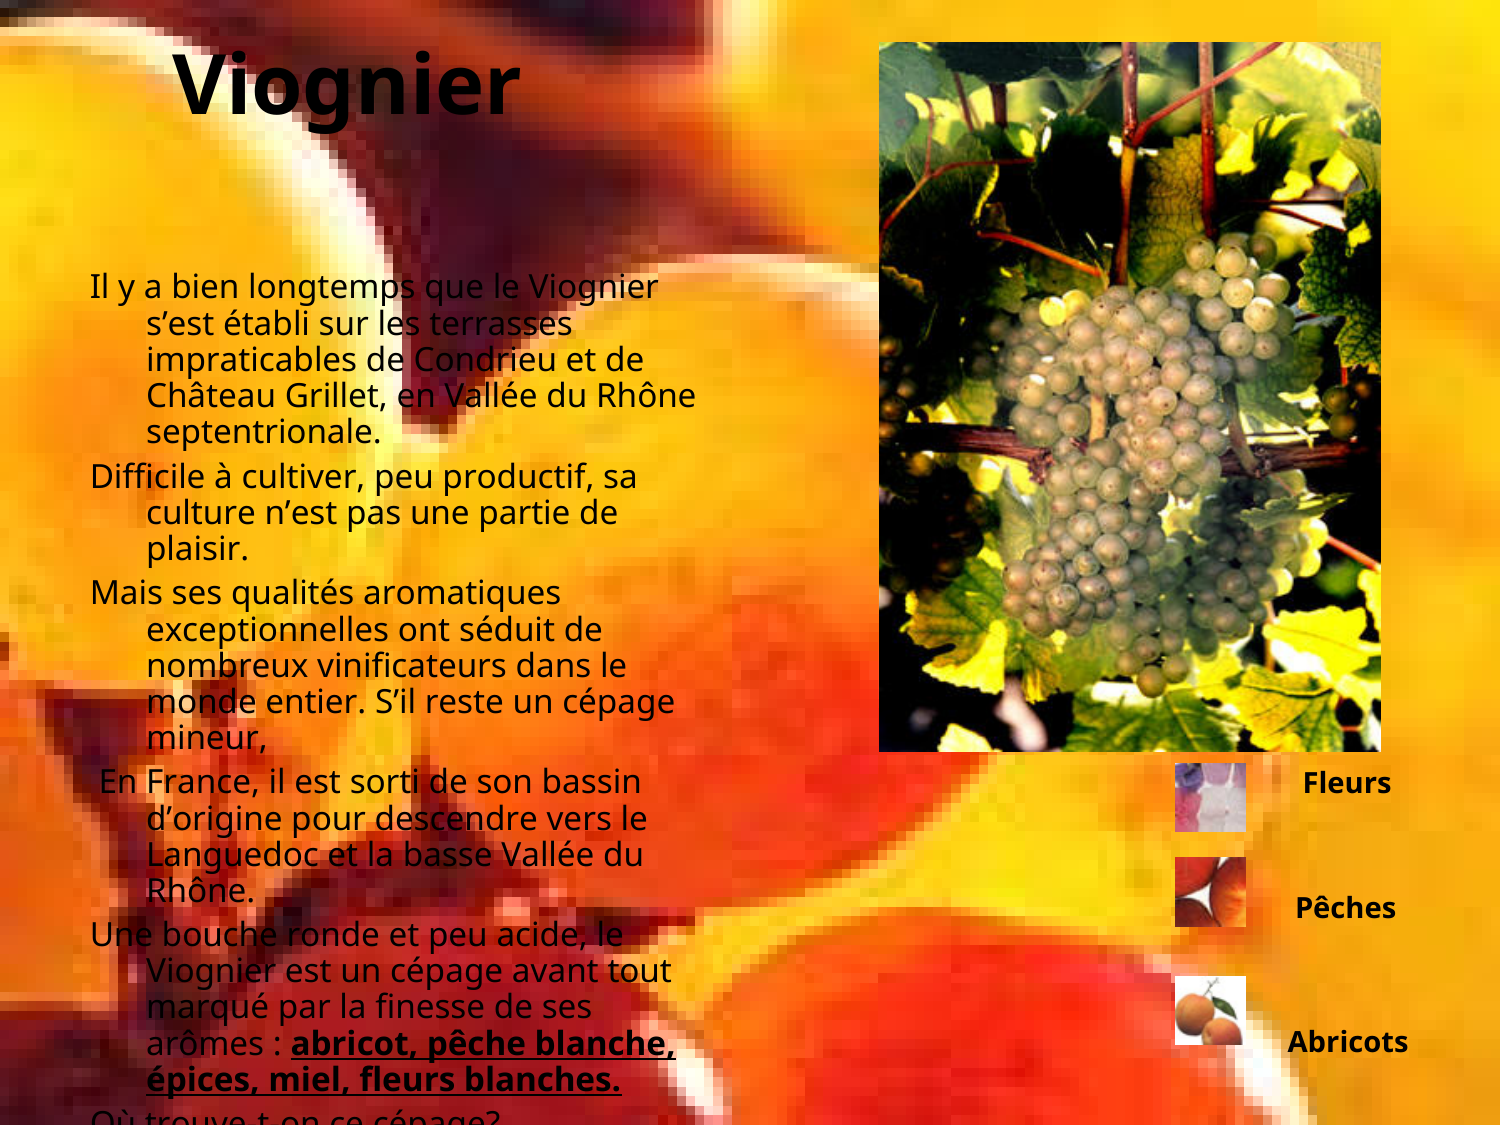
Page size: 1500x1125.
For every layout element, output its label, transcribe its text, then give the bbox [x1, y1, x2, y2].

picture [285, 1119, 295, 1125]
picture [232, 1119, 241, 1124]
text_box Abricots [1257, 990, 1449, 1093]
picture [0, 0, 1500, 1125]
picture [393, 1119, 402, 1124]
picture [451, 1119, 461, 1125]
title Viognier [75, 34, 621, 244]
picture [472, 1119, 481, 1124]
picture [350, 1119, 359, 1124]
picture [94, 1114, 110, 1125]
text_box Pêches [1257, 865, 1449, 990]
list Il y a bien longtemps que le Viognier s’est établi sur les terrasses impraticables de Condrieu et de Château Grillet, en Vallée du Rhône septentrionale. Difficile à cultiver, peu productif, sa culture n’est pas une partie de plaisir. Mais ses qualités aromatiques exceptionnelles ont séduit de nombreux vinificateurs dans le monde entier. S’il reste un cépage mineur, En France, il est sorti de son bassin d’origine pour descendre vers le Languedoc et la basse Vallée du Rhône. Une bouche ronde et peu acide, le Viognier est un cépage avant tout marqué par la finesse de ses arômes : abricot, pêche blanche, épices, miel, fleurs blanches. Où trouve-t-on ce cépage? Languedoc - Roussillon [75, 262, 738, 1097]
picture [175, 1119, 185, 1125]
picture [306, 1119, 315, 1125]
text_box Fleurs [1257, 739, 1449, 865]
picture [413, 1119, 423, 1125]
